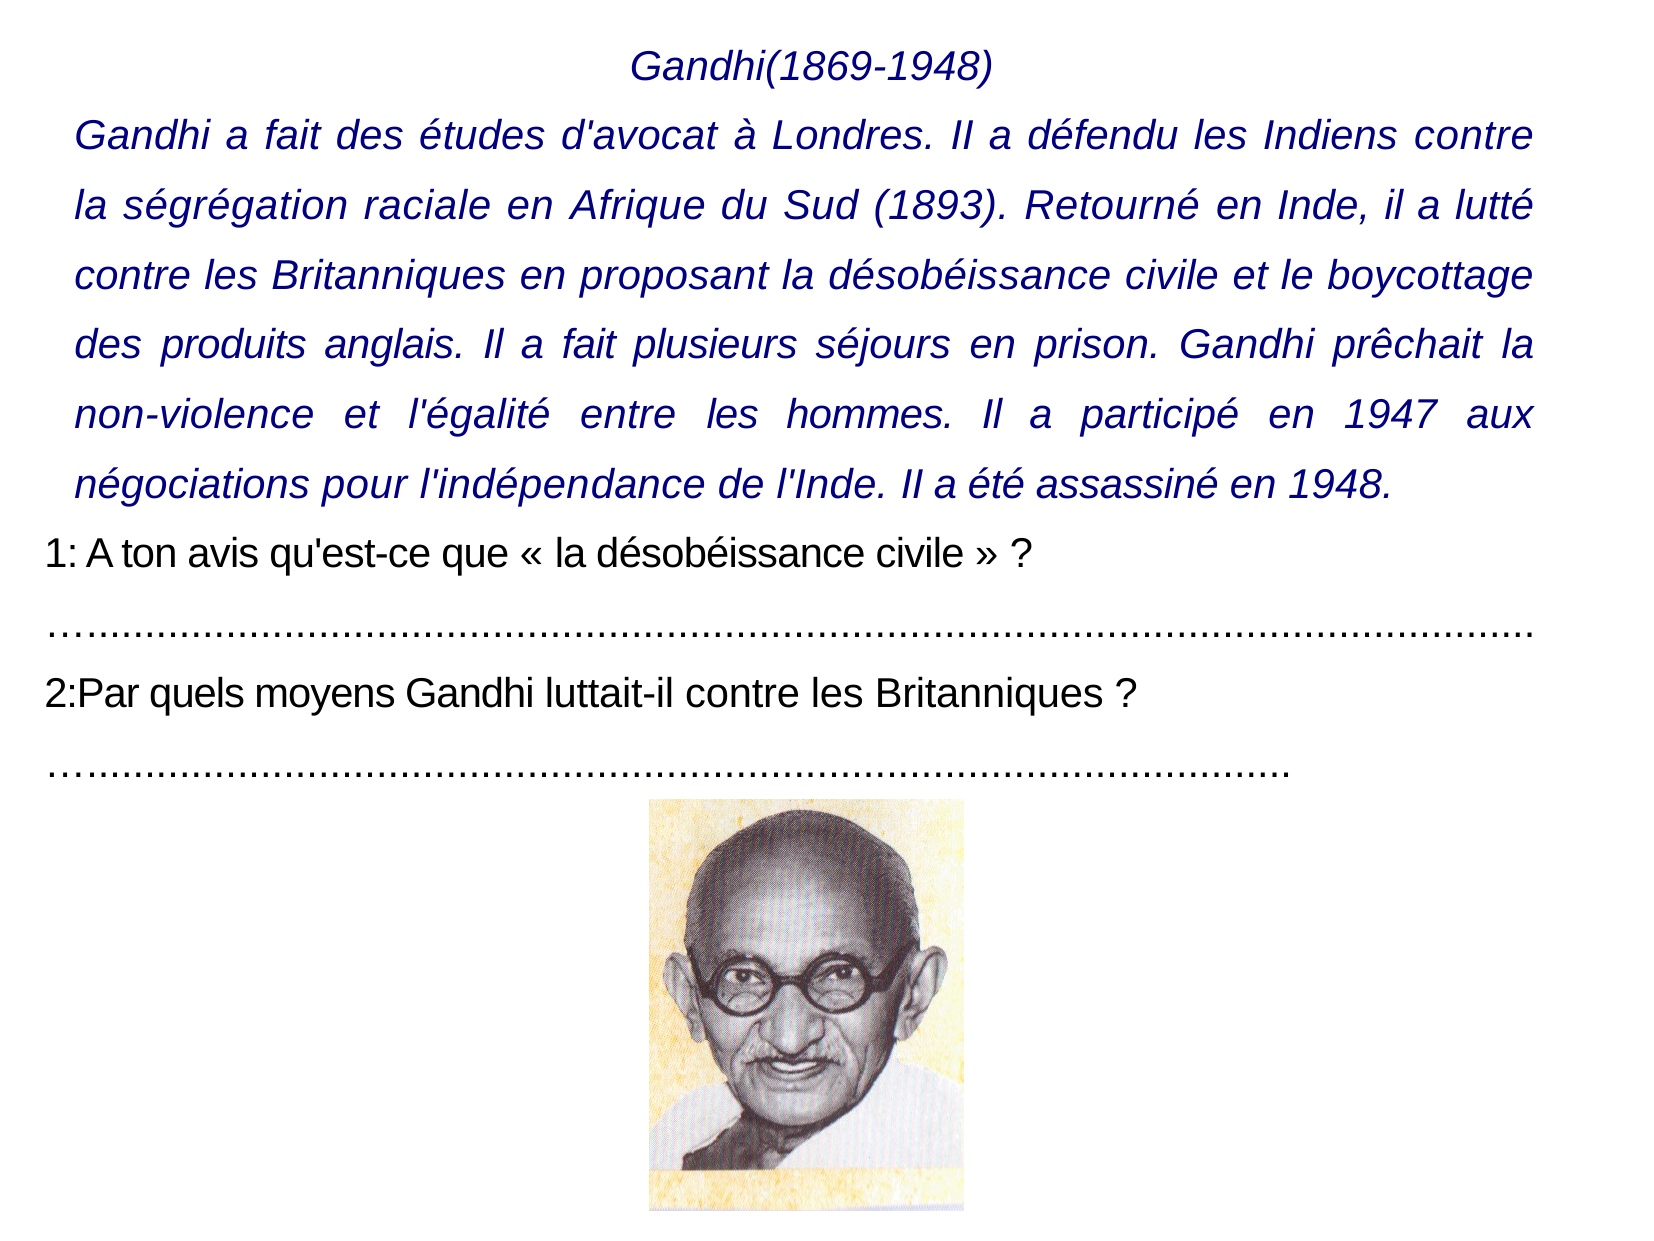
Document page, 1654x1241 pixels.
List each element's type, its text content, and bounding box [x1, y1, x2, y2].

text_box Gandhi(1869-1948) Gandhi a fait des études d'avocat à Londres. II a défendu les Indiens contre la ségrégation raciale en Afrique du Sud (1893). Retourné en Inde, il a lutté contre les Britanniques en proposant la désobéissance civile et le boycottage des produits anglais. Il a fait plusieurs séjours en prison. Gandhi prêchait la non-violence et l'égalité entre les hommes. Il a participé en 1947 aux négociations pour l'indépendance de l'Inde. II a été assassiné en 1948. 1: A ton avis qu'est-ce que « la désobéissance civile » ?…............................................................................................................................. 2:Par quels moyens Gandhi luttait-il contre les Britanniques ? …........................................................................................................ [29, 11, 1595, 772]
picture [649, 799, 964, 1211]
